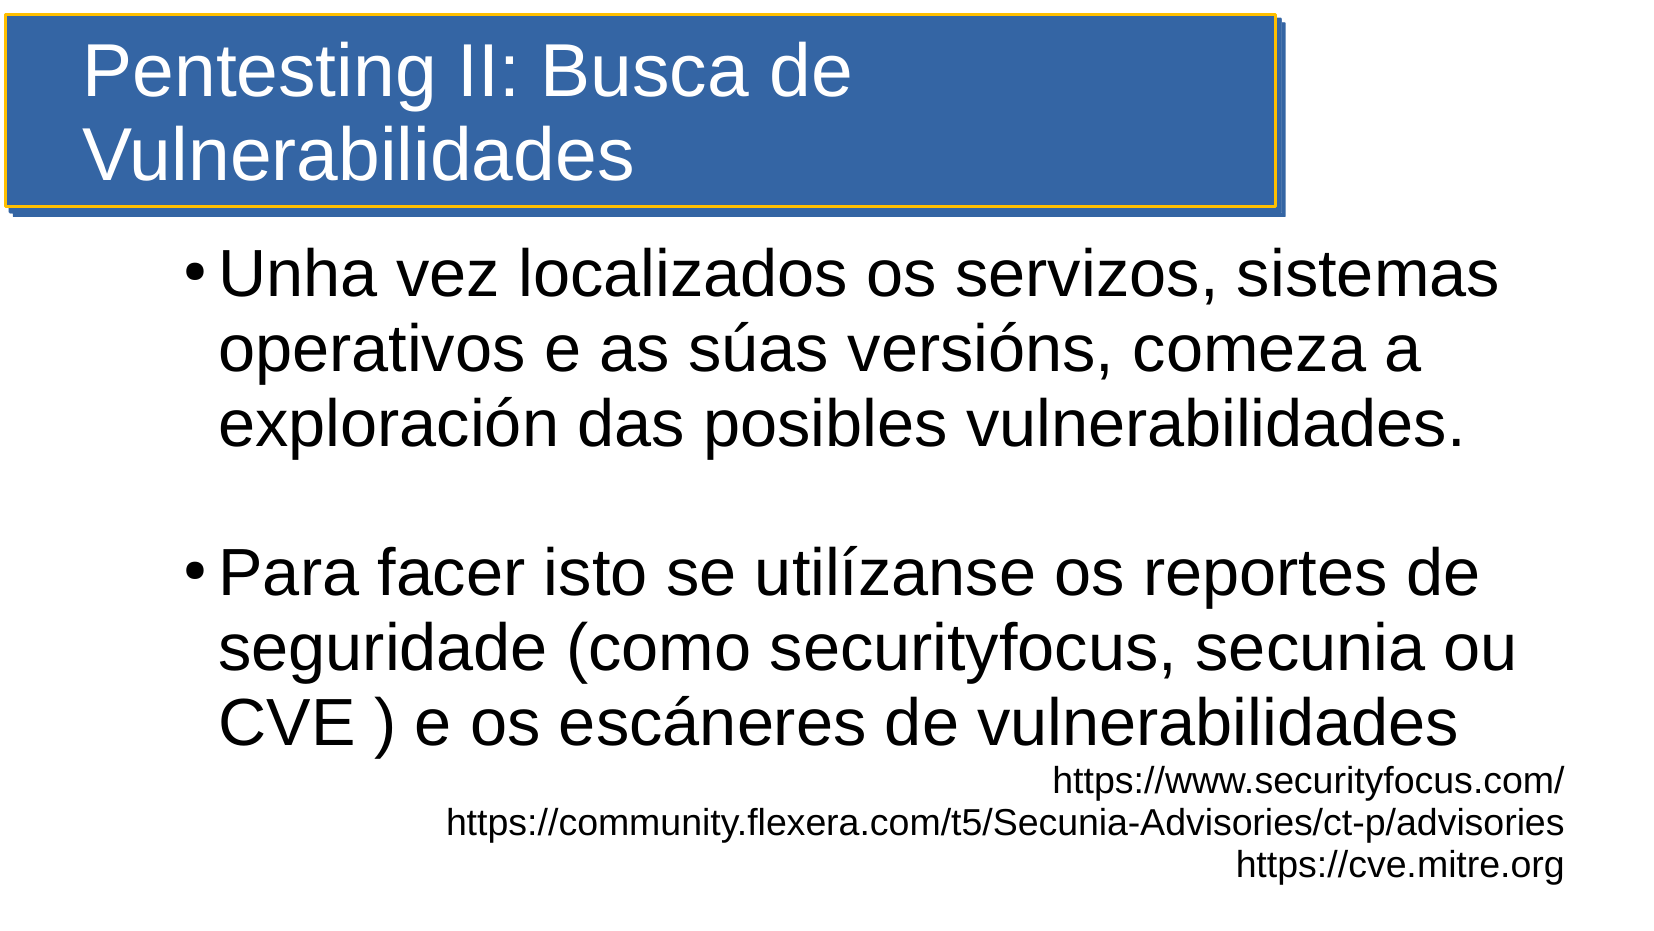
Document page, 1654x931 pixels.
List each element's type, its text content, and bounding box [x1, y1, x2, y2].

title Pentesting II: Busca de Vulnerabilidades [82, 28, 1235, 197]
subtitle Unha vez localizados os servizos, sistemas operativos e as súas versións, comeza a exploración das posibles vulnerabilidades. Para facer isto se utilízanse os reportes de seguridade (como securityfocus, secunia ou CVE ) e os escáneres de vulnerabilidades https://www.securityfocus.com/ https://community.flexera.com/t5/Secunia-Advisories/ct-p/advisories https://cve.mitre.org [88, 236, 1565, 928]
